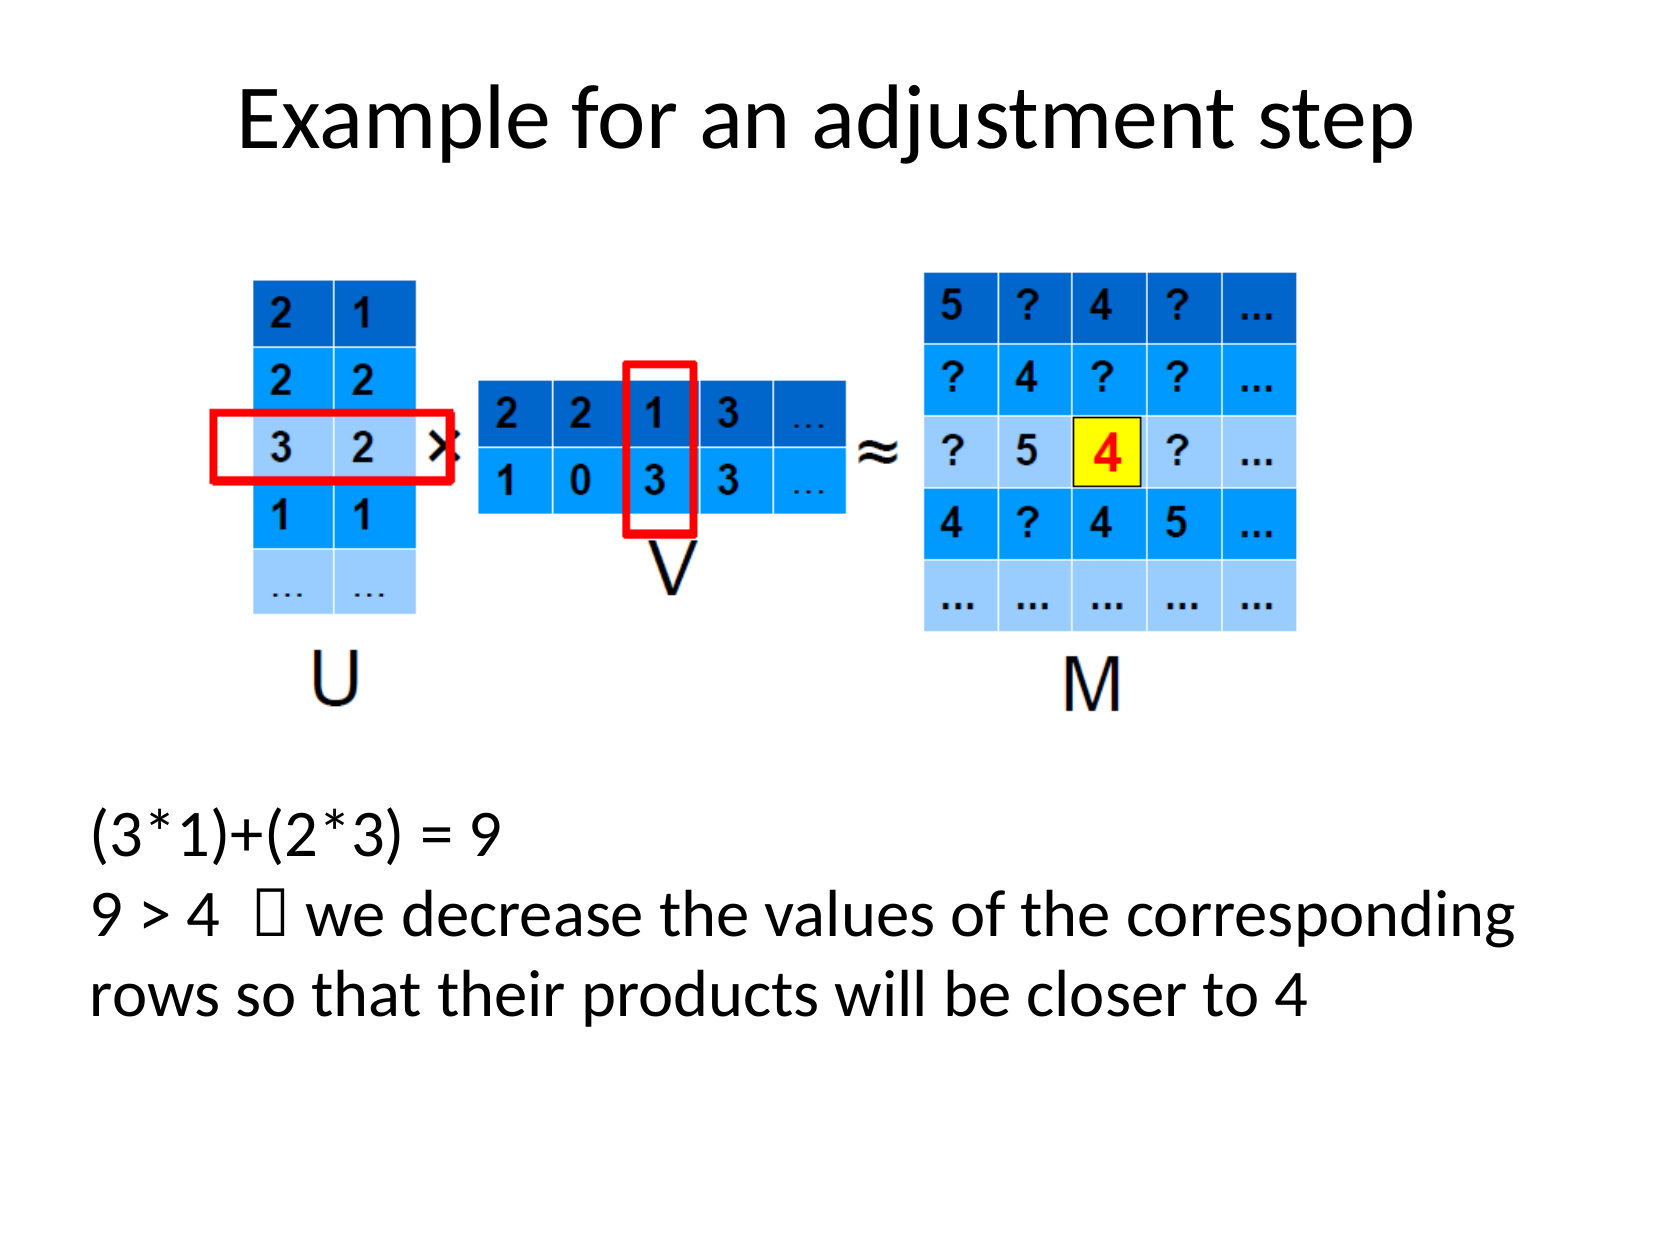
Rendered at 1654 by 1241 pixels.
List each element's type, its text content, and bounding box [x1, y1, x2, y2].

title Example for an adjustment step [82, 49, 1571, 257]
picture [191, 248, 1320, 730]
list (3*1)+(2*3) = 9 9 > 4  we decrease the values of the corresponding rows so that their products will be closer to 4 [75, 782, 1571, 1033]
